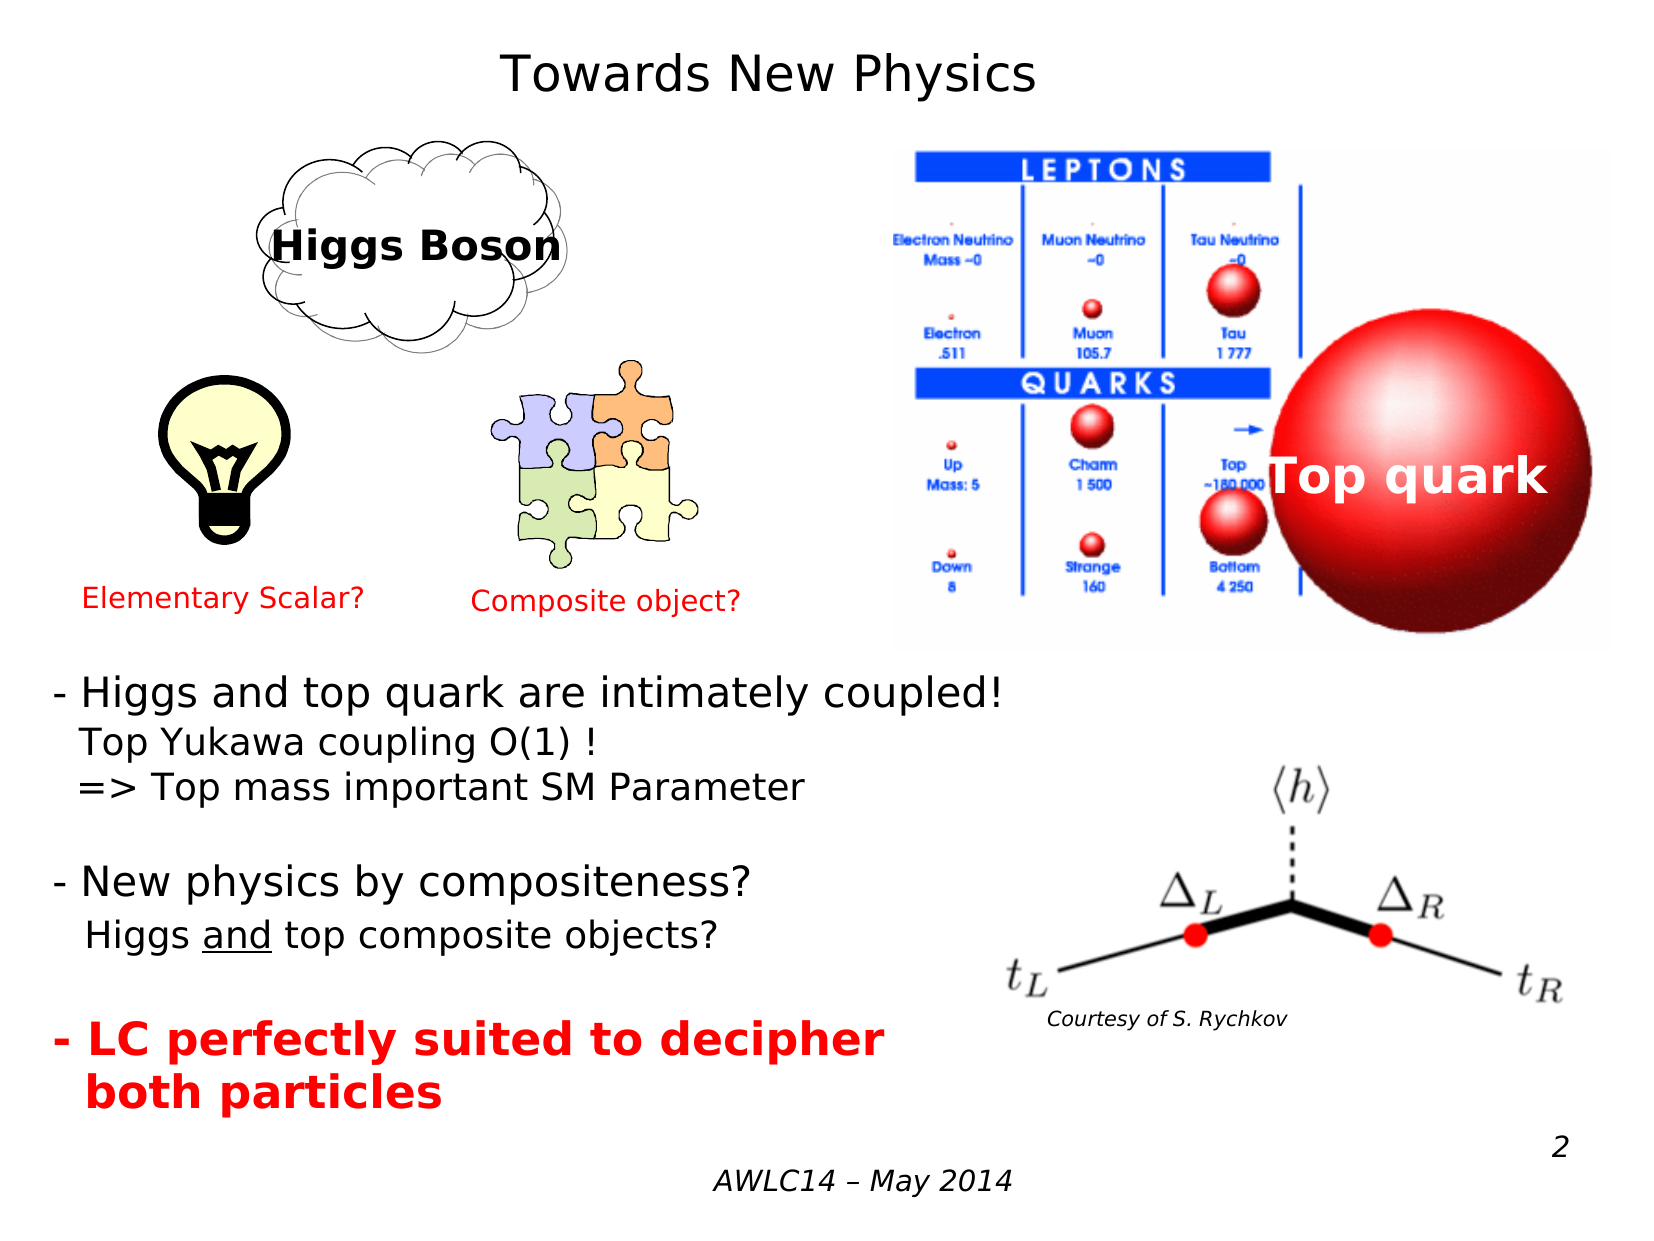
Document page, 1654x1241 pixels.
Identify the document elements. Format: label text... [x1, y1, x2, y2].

text_box Elementary Scalar? [66, 574, 380, 623]
chart [485, 355, 705, 575]
text_box Top quark [1248, 439, 1564, 514]
picture [893, 149, 1611, 652]
text_box - Higgs and top quark are intimately coupled! Top Yukawa coupling O(1) ! => Top mass important SM Parameter - New physics by compositeness? Higgs and top composite objects? - LC perfectly suited to decipher both particles [37, 661, 1163, 1241]
text_box Composite object? [455, 577, 756, 626]
text_box Higgs Boson [255, 214, 592, 278]
picture [955, 733, 1595, 1035]
text_box [162, 379, 287, 541]
text_box Courtesy of S. Rychkov [1032, 999, 1304, 1039]
text_box Towards New Physics [485, 37, 1059, 111]
